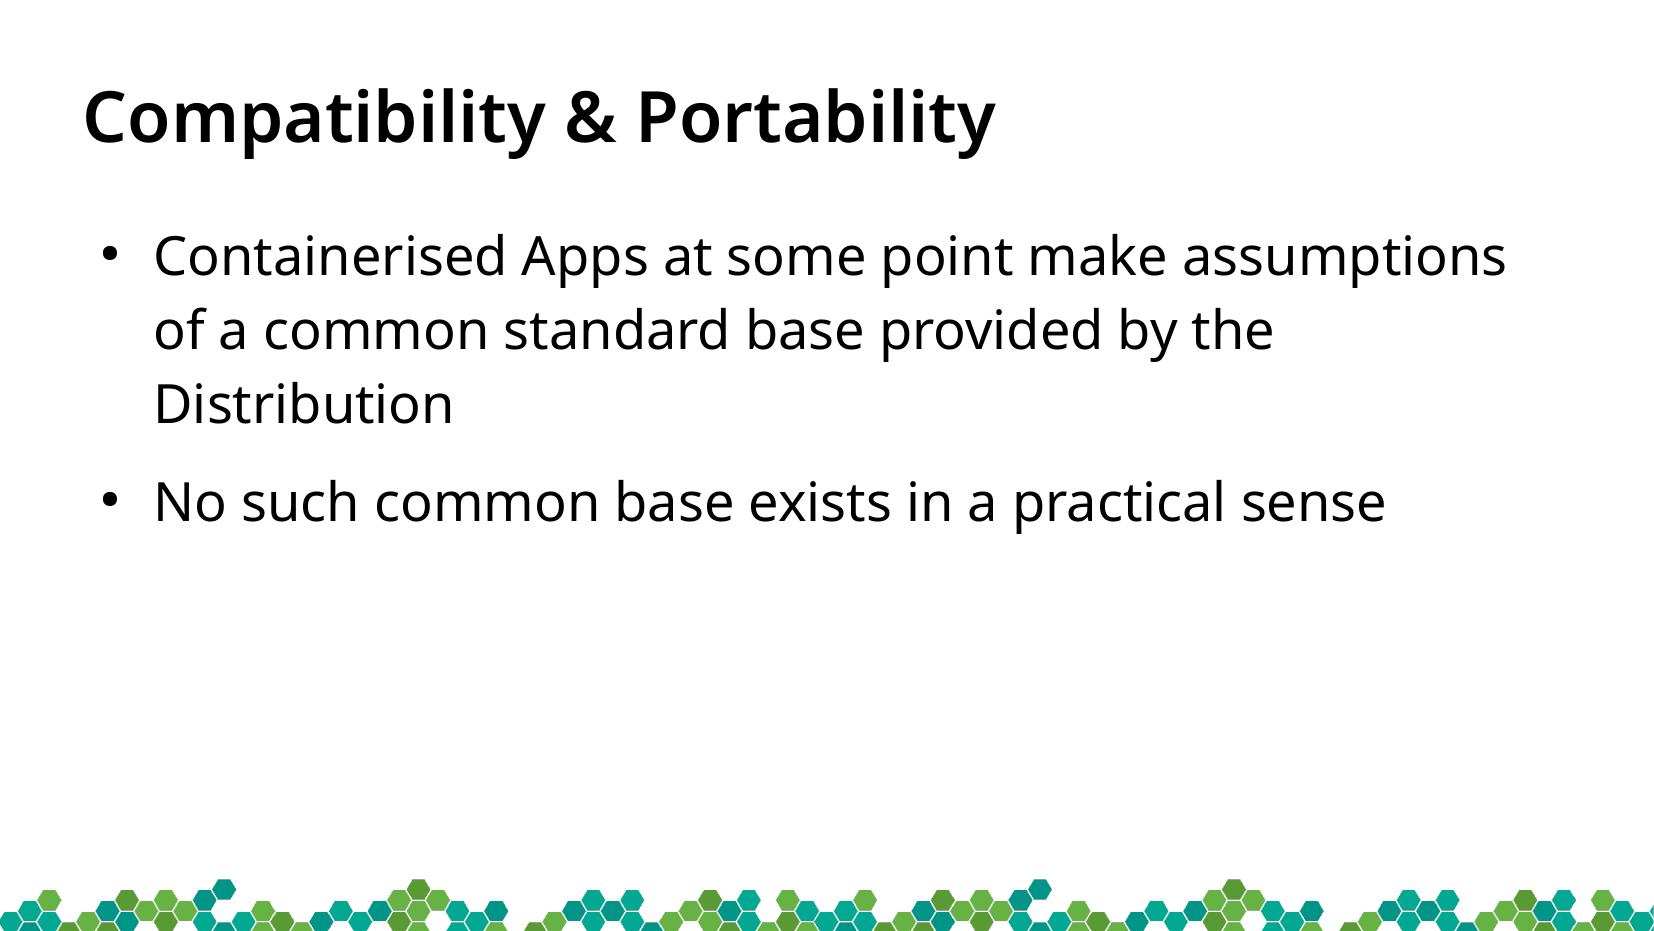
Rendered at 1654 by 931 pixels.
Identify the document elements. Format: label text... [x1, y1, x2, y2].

list Containerised Apps at some point make assumptions of a common standard base provided by the Distribution No such common base exists in a practical sense [82, 217, 1571, 857]
picture [0, 871, 1654, 931]
title Compatibility & Portability [82, 37, 1571, 193]
